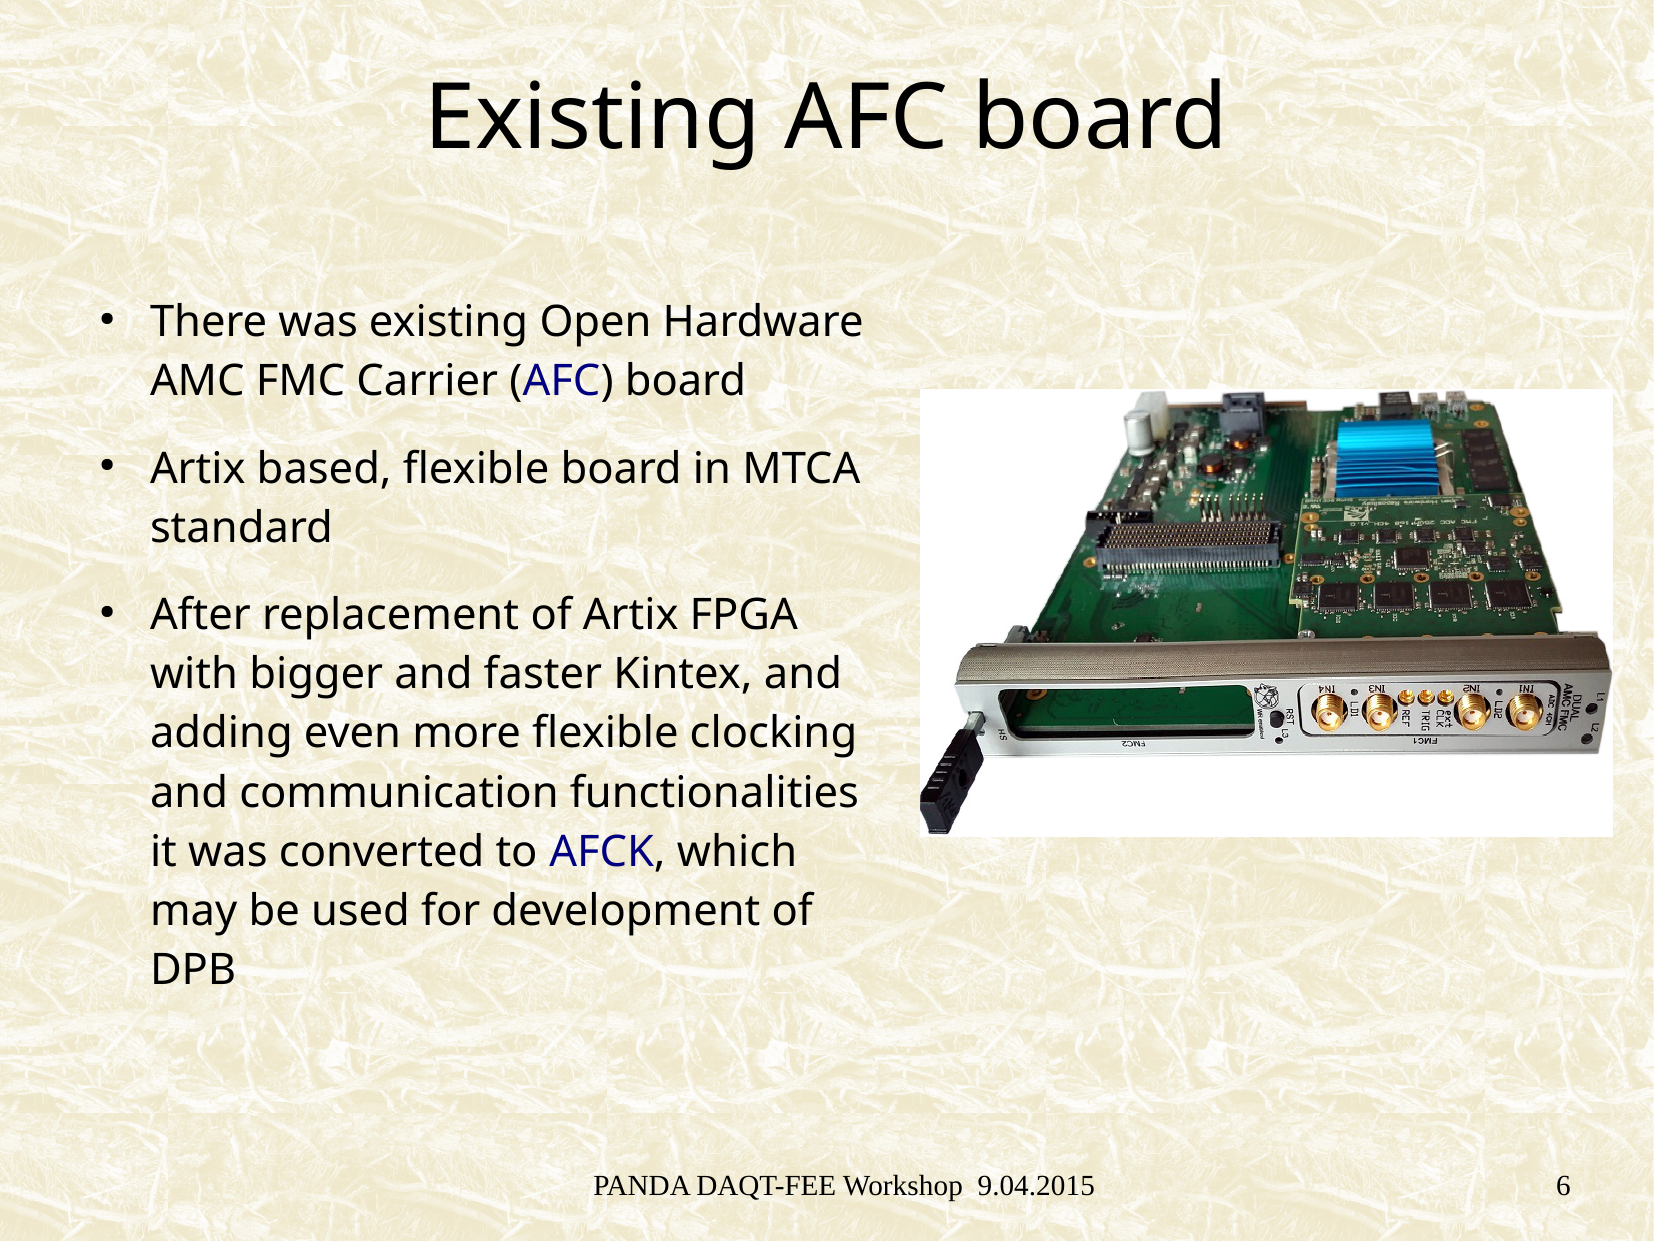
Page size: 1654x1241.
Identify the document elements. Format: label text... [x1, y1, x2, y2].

title Existing AFC board [82, 49, 1571, 178]
list There was existing Open Hardware AMC FMC Carrier (AFC) board Artix based, flexible board in MTCA standard After replacement of Artix FPGA with bigger and faster Kintex, and adding even more flexible clocking and communication functionalities it was converted to AFCK, which may be used for development of DPB [82, 290, 866, 1010]
picture [0, 0, 1654, 1241]
